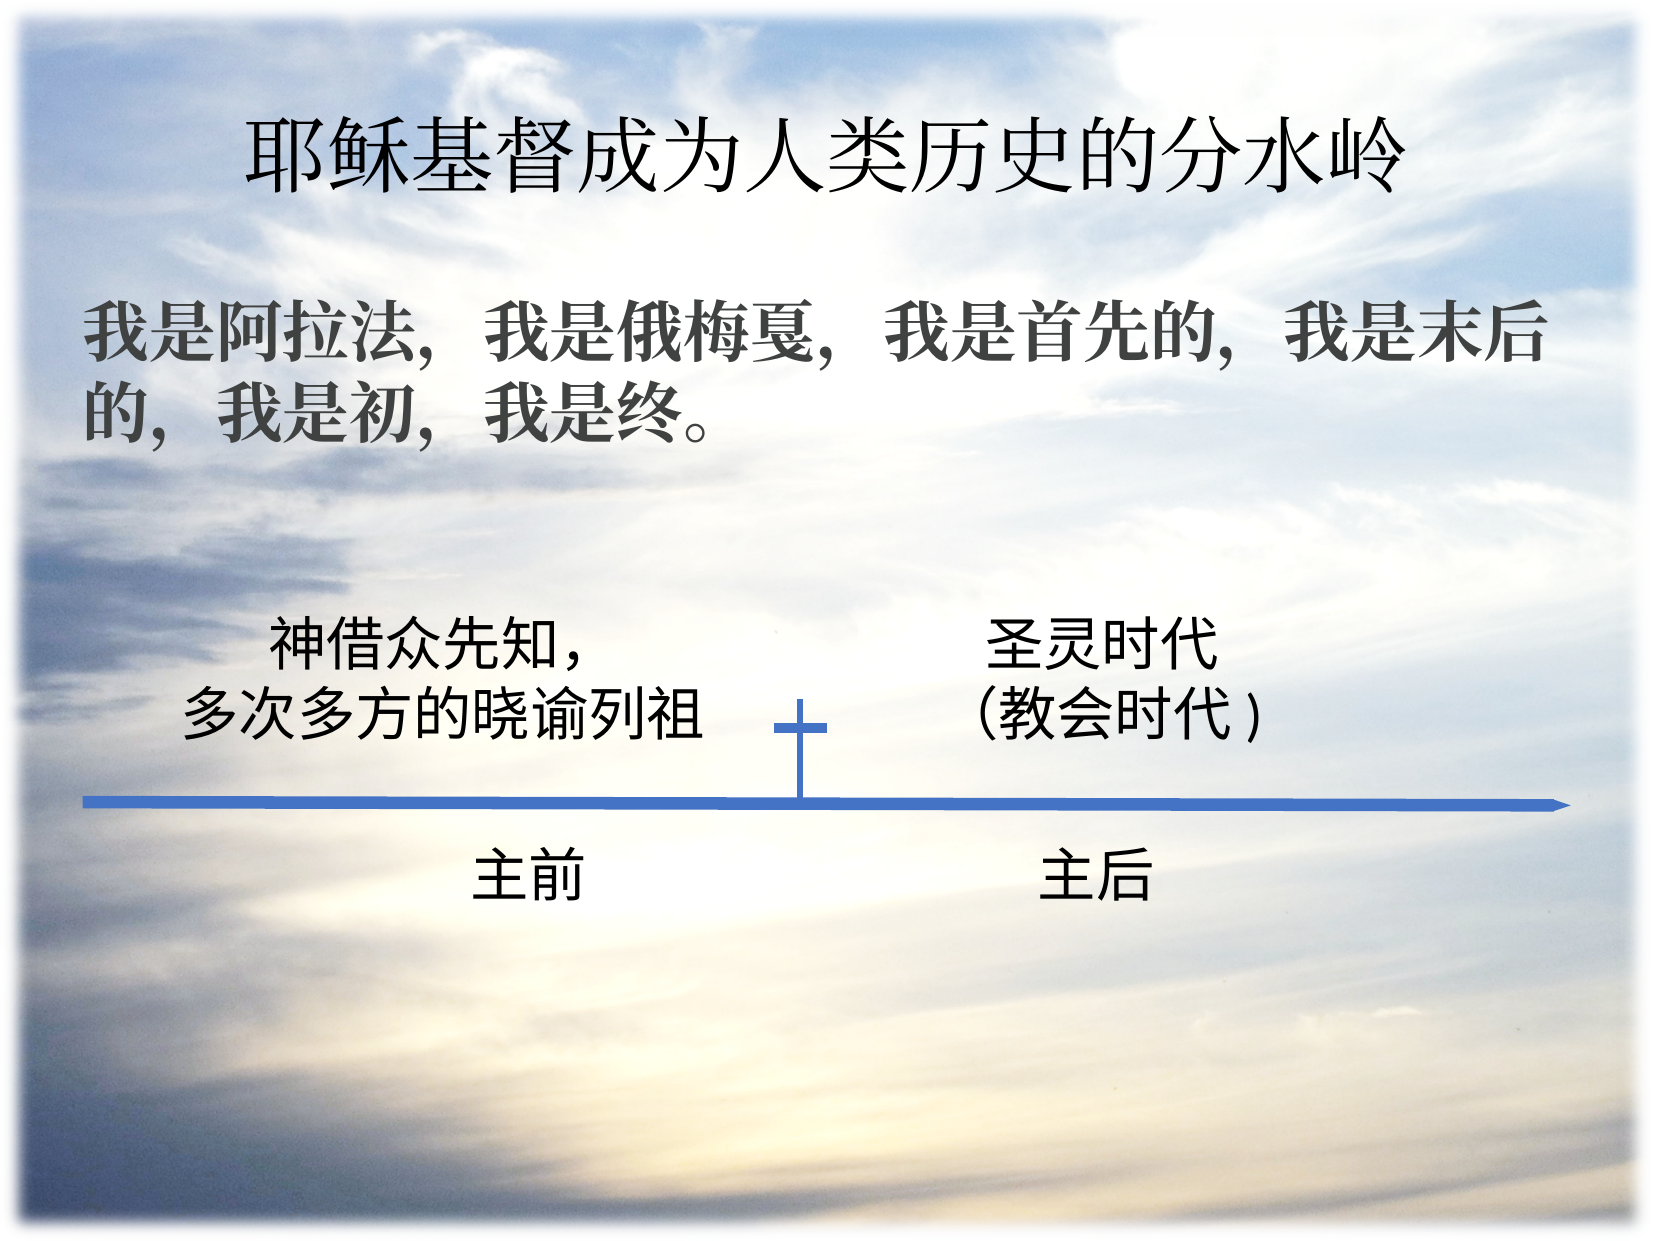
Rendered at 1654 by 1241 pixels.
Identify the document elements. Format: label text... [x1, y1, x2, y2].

text_box 圣灵时代 （教会时代) [856, 599, 1348, 757]
text_box 主前 [454, 831, 671, 917]
title 耶稣基督成为人类历史的分水岭 [82, 49, 1571, 257]
text_box 主后 [983, 831, 1227, 917]
list 我是阿拉法，我是俄梅戛，我是首先的，我是末后的，我是初，我是终。 [82, 290, 1603, 1191]
picture [0, 0, 1654, 1241]
text_box 神借众先知， 多次多方的晓谕列祖 [111, 599, 774, 757]
